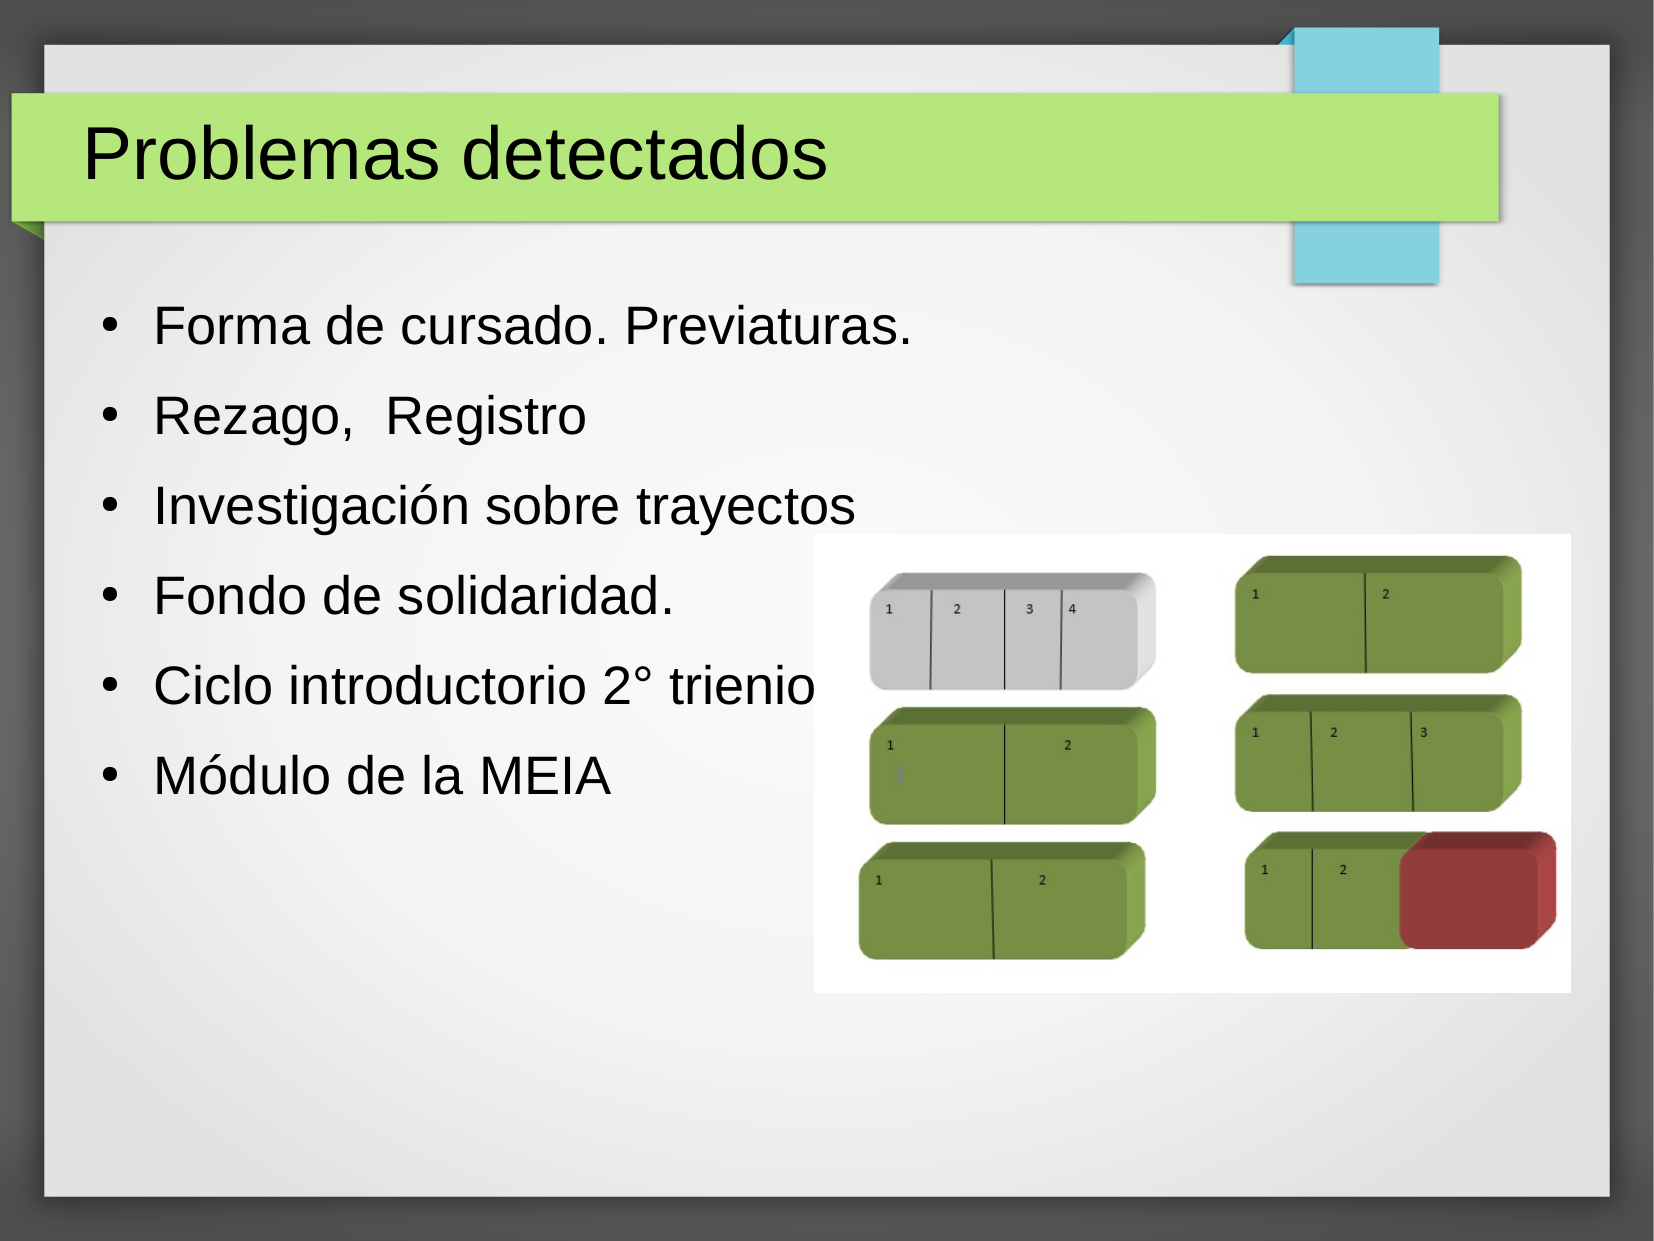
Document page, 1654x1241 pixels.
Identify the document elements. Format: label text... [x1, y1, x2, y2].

title Problemas detectados [82, 94, 1264, 213]
list Forma de cursado. Previaturas. Rezago, Registro Investigación sobre trayectos Fondo de solidaridad. Ciclo introductorio 2° trienio Módulo de la MEIA [82, 295, 1571, 1015]
picture [0, 0, 1654, 1241]
